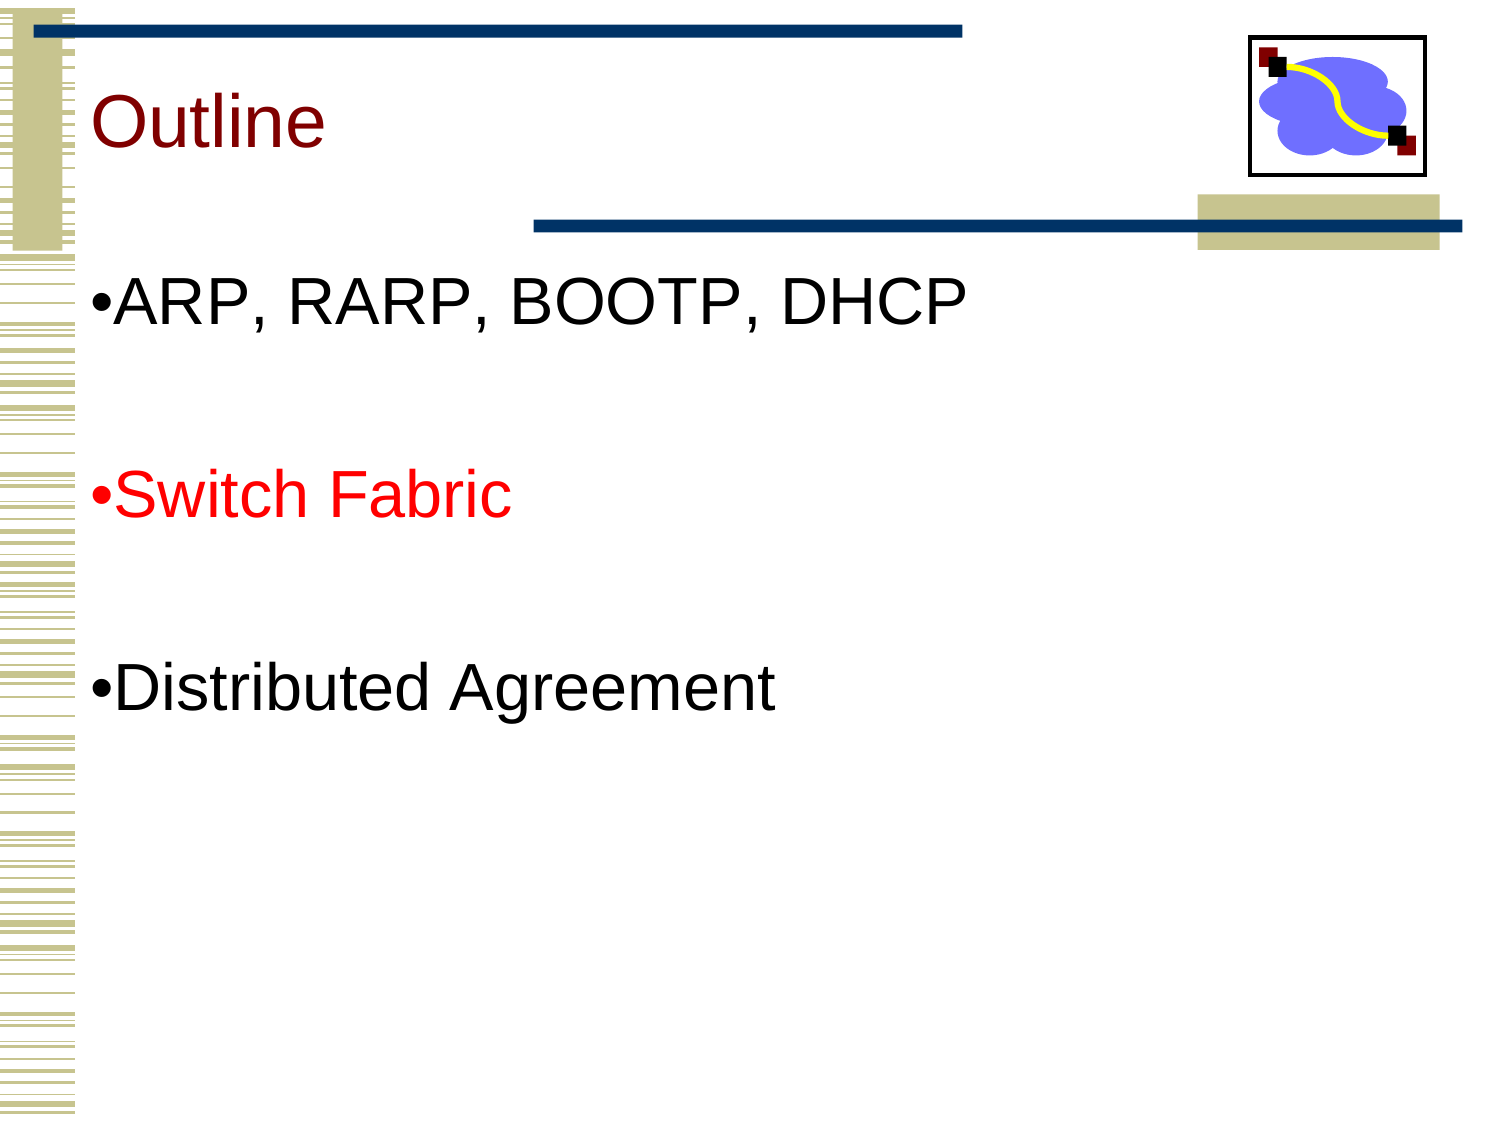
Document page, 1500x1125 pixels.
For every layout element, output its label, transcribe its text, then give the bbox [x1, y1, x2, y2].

title Outline [75, 24, 1463, 225]
list •ARP, RARP, BOOTP, DHCP •Switch Fabric •Distributed Agreement [75, 249, 1466, 1026]
